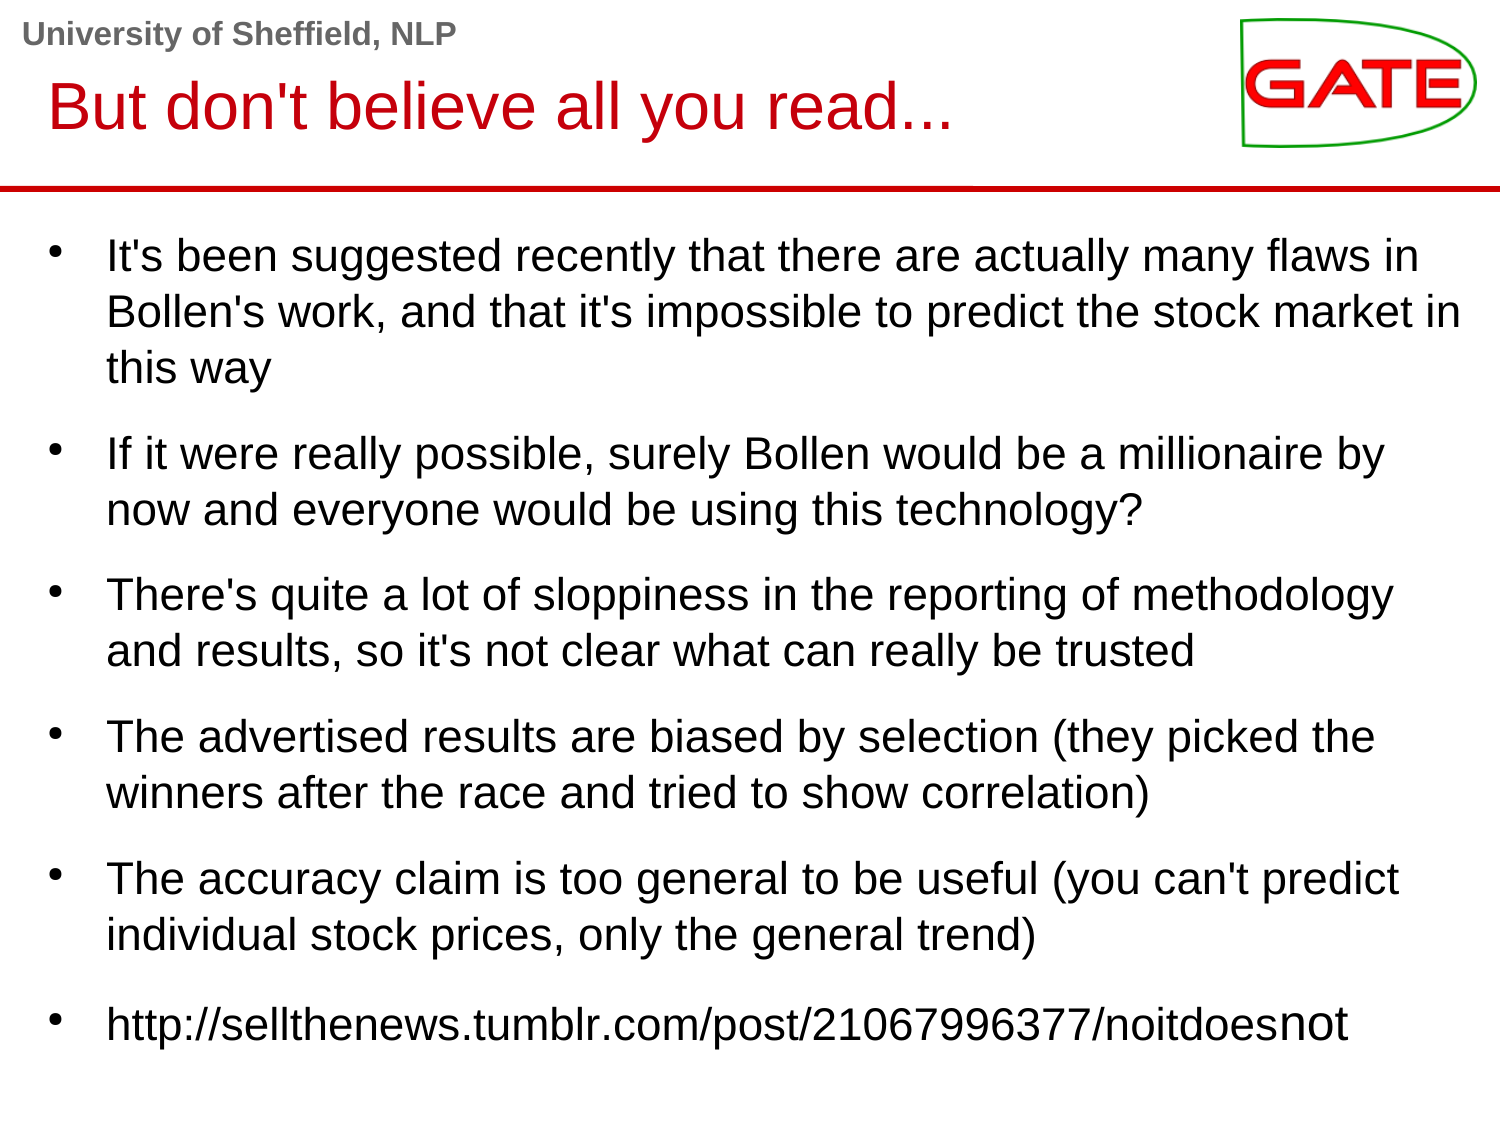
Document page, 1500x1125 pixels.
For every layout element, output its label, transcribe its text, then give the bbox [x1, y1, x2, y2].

list It's been suggested recently that there are actually many flaws in Bollen's work, and that it's impossible to predict the stock market in this way If it were really possible, surely Bollen would be a millionaire by now and everyone would be using this technology? There's quite a lot of sloppiness in the reporting of methodology and results, so it's not clear what can really be trusted The advertised results are biased by selection (they picked the winners after the race and tried to show correlation) The accuracy claim is too general to be useful (you can't predict individual stock prices, only the general trend) http://sellthenews.tumblr.com/post/21067996377/noitdoesnot [47, 224, 1477, 1081]
picture [1240, 18, 1477, 148]
title But don't believe all you read... [47, 47, 1267, 168]
